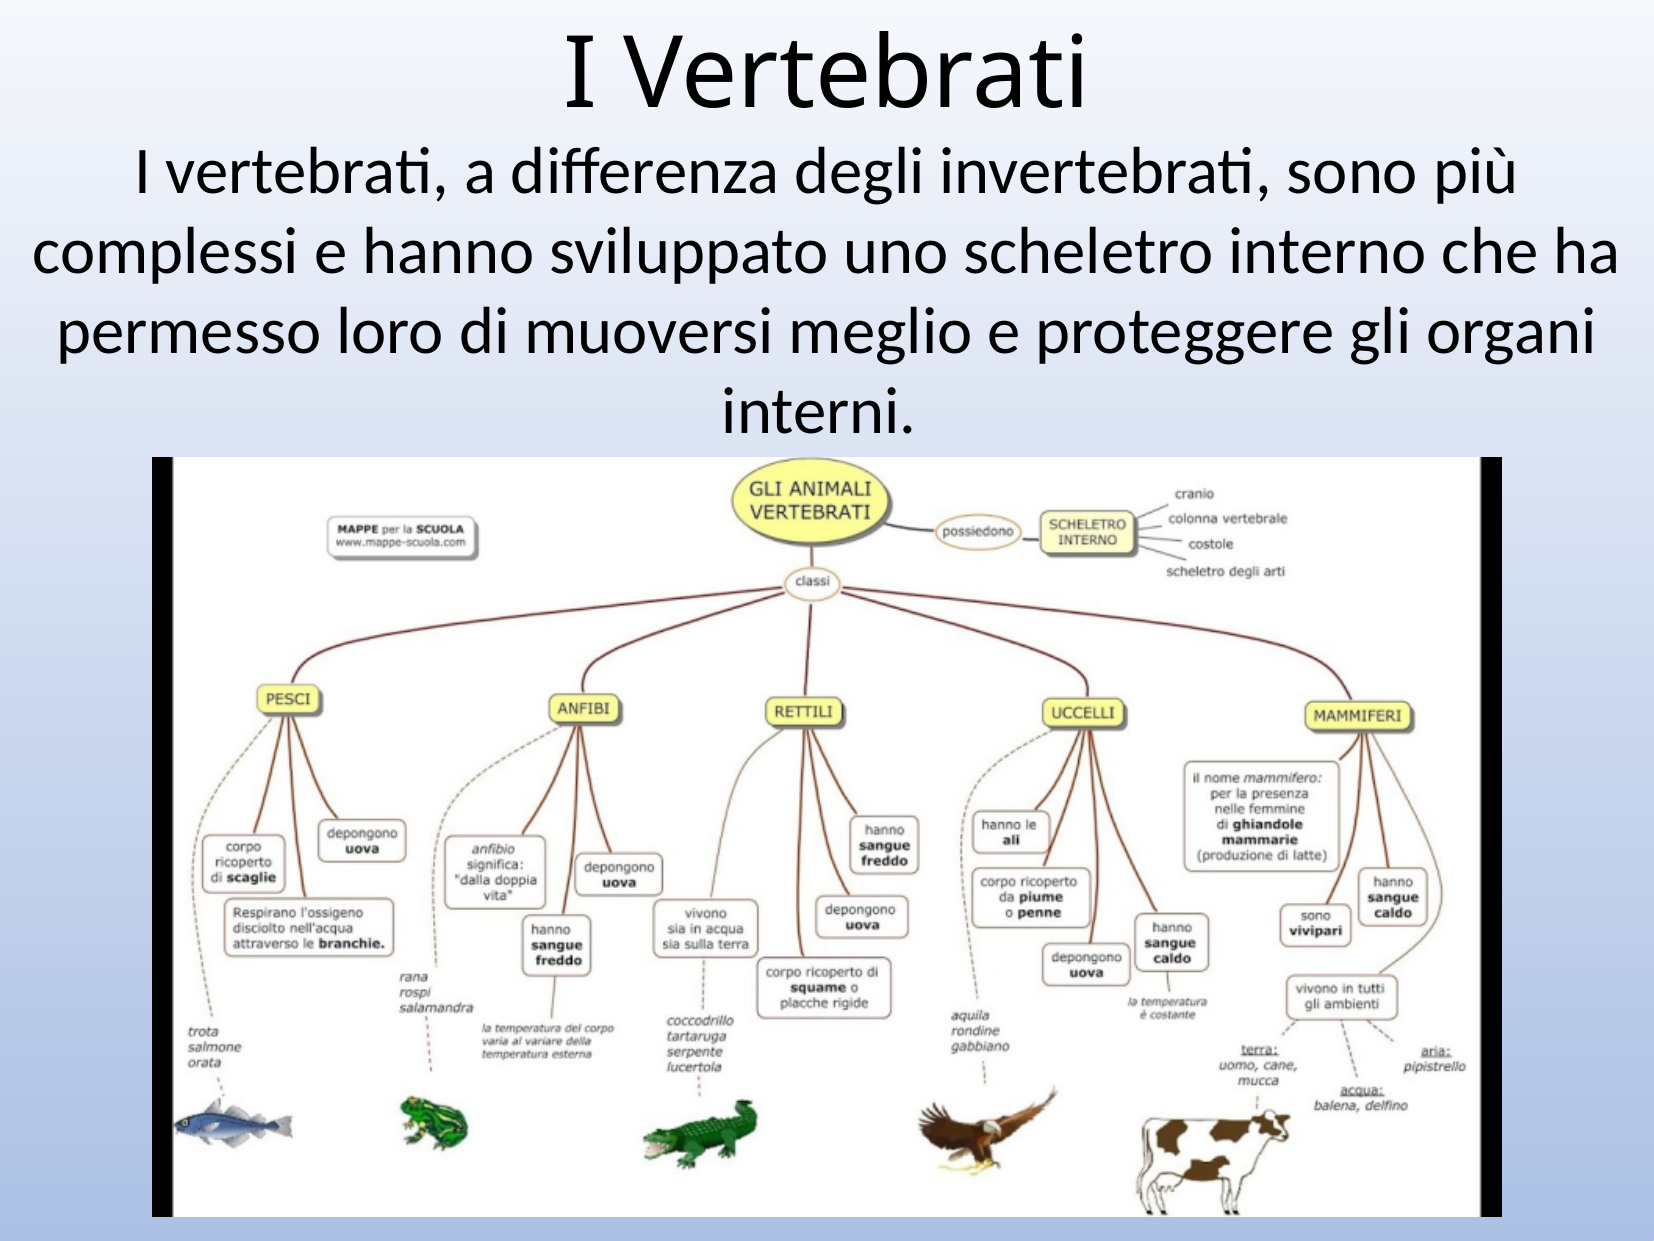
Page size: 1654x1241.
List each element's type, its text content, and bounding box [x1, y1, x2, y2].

text_box I vertebrati, a differenza degli invertebrati, sono più complessi e hanno sviluppato uno scheletro interno che ha permesso loro di muoversi meglio e proteggere gli organi interni. [0, 119, 1654, 458]
text_box I Vertebrati [0, 0, 1654, 119]
picture [152, 457, 1502, 1217]
